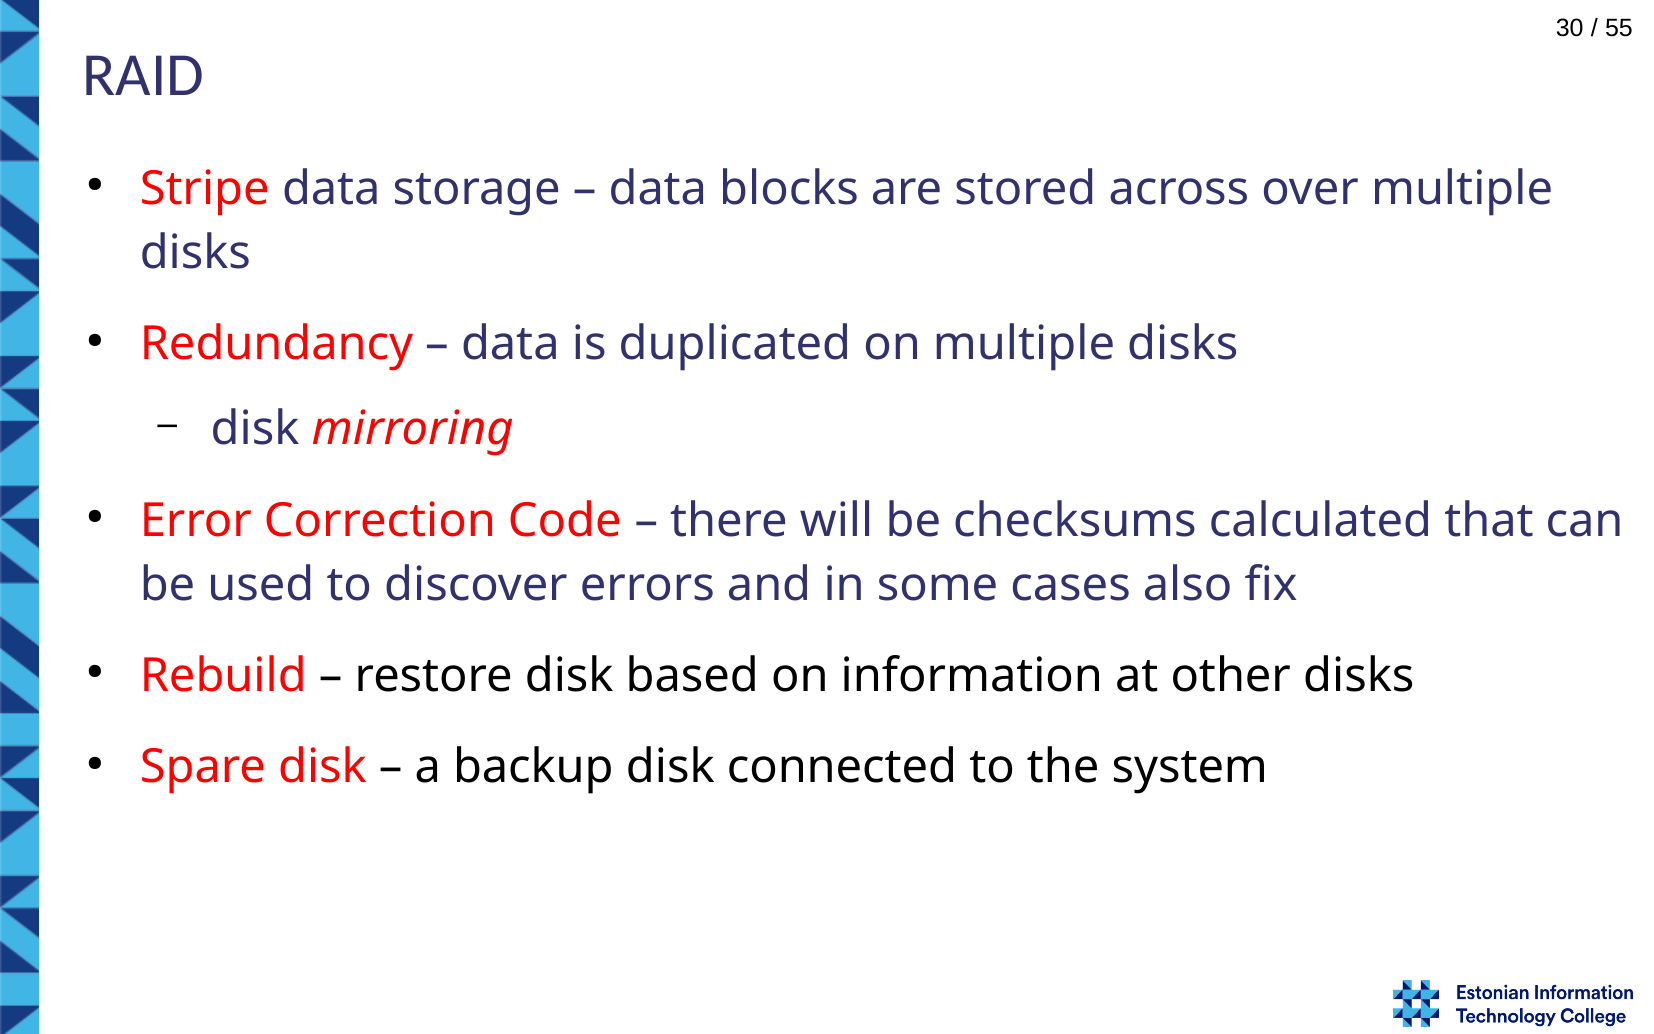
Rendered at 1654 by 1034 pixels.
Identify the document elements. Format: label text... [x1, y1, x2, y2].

picture [1393, 980, 1633, 1027]
title RAID [82, 41, 1571, 119]
list Stripe data storage – data blocks are stored across over multiple disks Redundancy – data is duplicated on multiple disks disk mirroring Error Correction Code – there will be checksums calculated that can be used to discover errors and in some cases also fix Rebuild – restore disk based on information at other disks Spare disk – a backup disk connected to the system [68, 153, 1630, 957]
